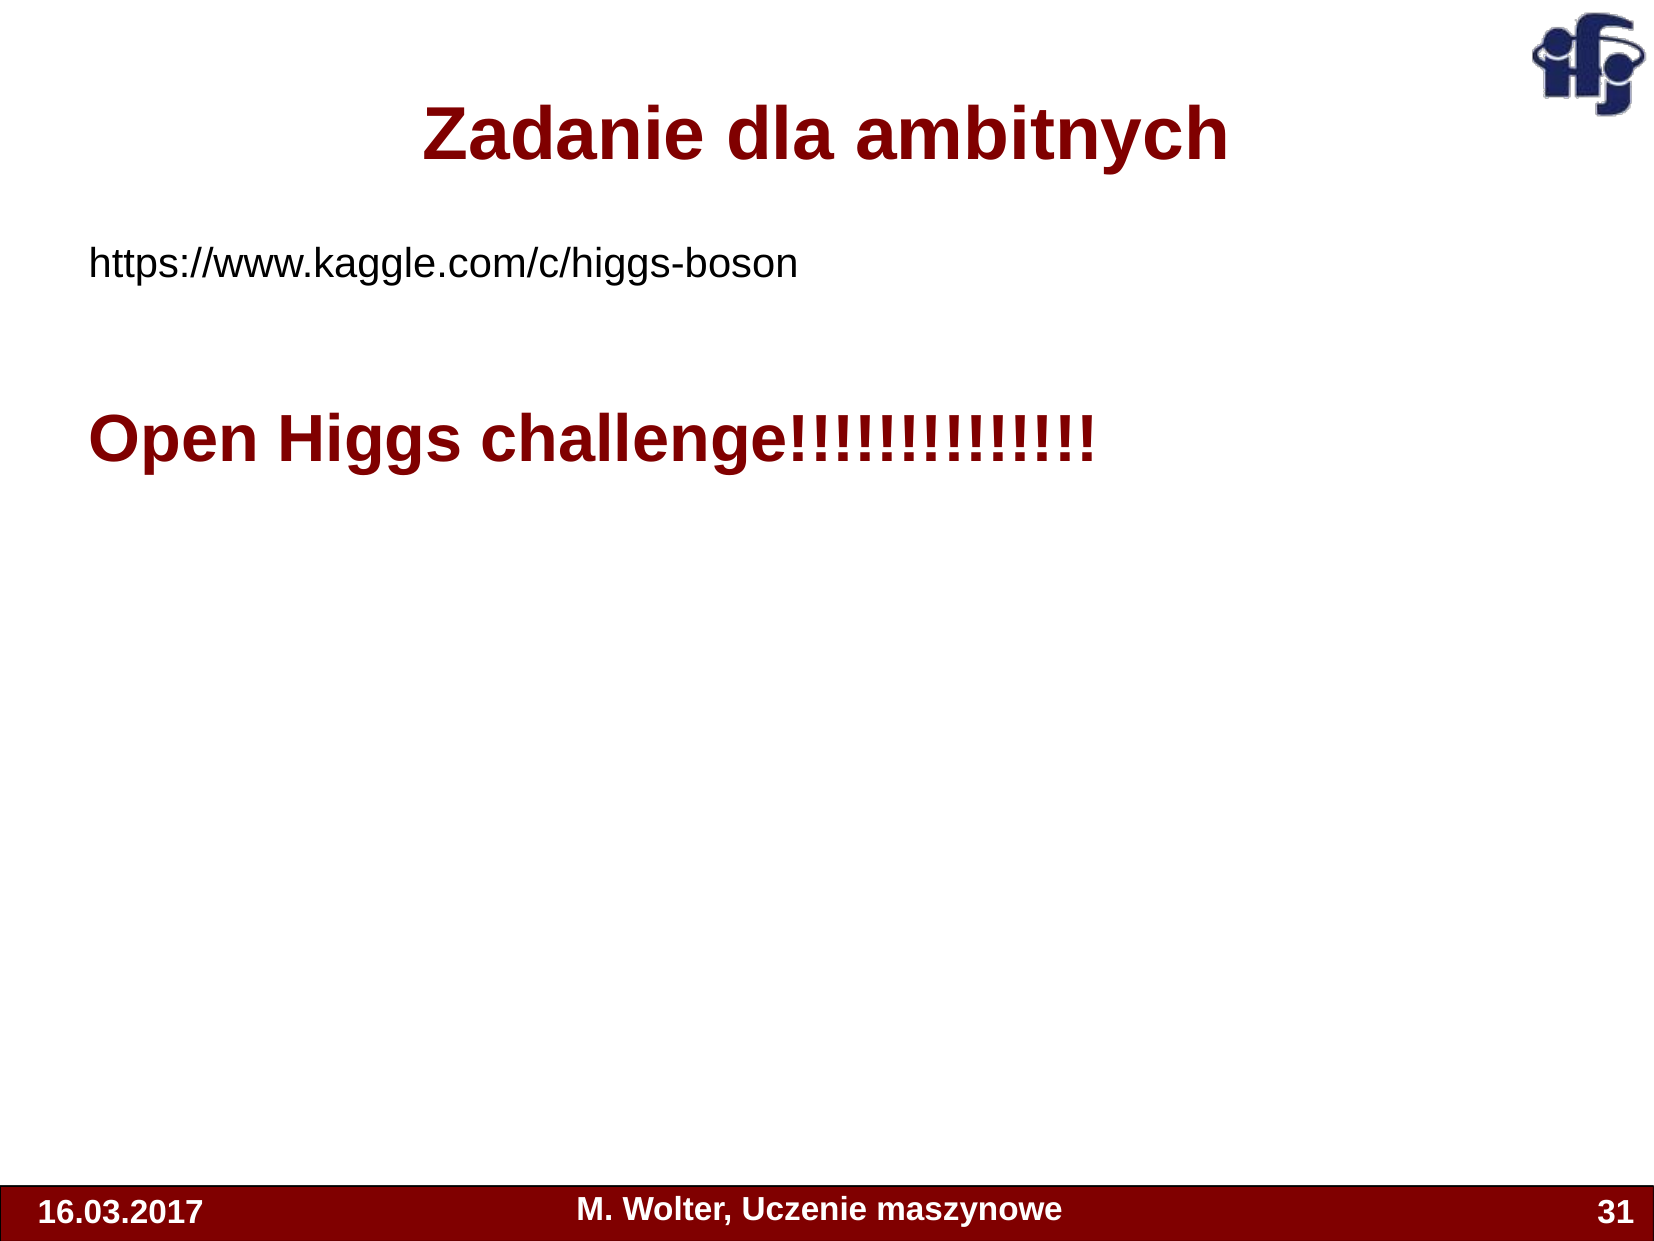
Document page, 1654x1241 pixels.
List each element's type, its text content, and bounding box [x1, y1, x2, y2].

picture [1525, 0, 1654, 129]
list https://www.kaggle.com/c/higgs-boson Open Higgs challenge!!!!!!!!!!!!!! [88, 236, 1577, 1152]
title Zadanie dla ambitnych [82, 25, 1571, 233]
